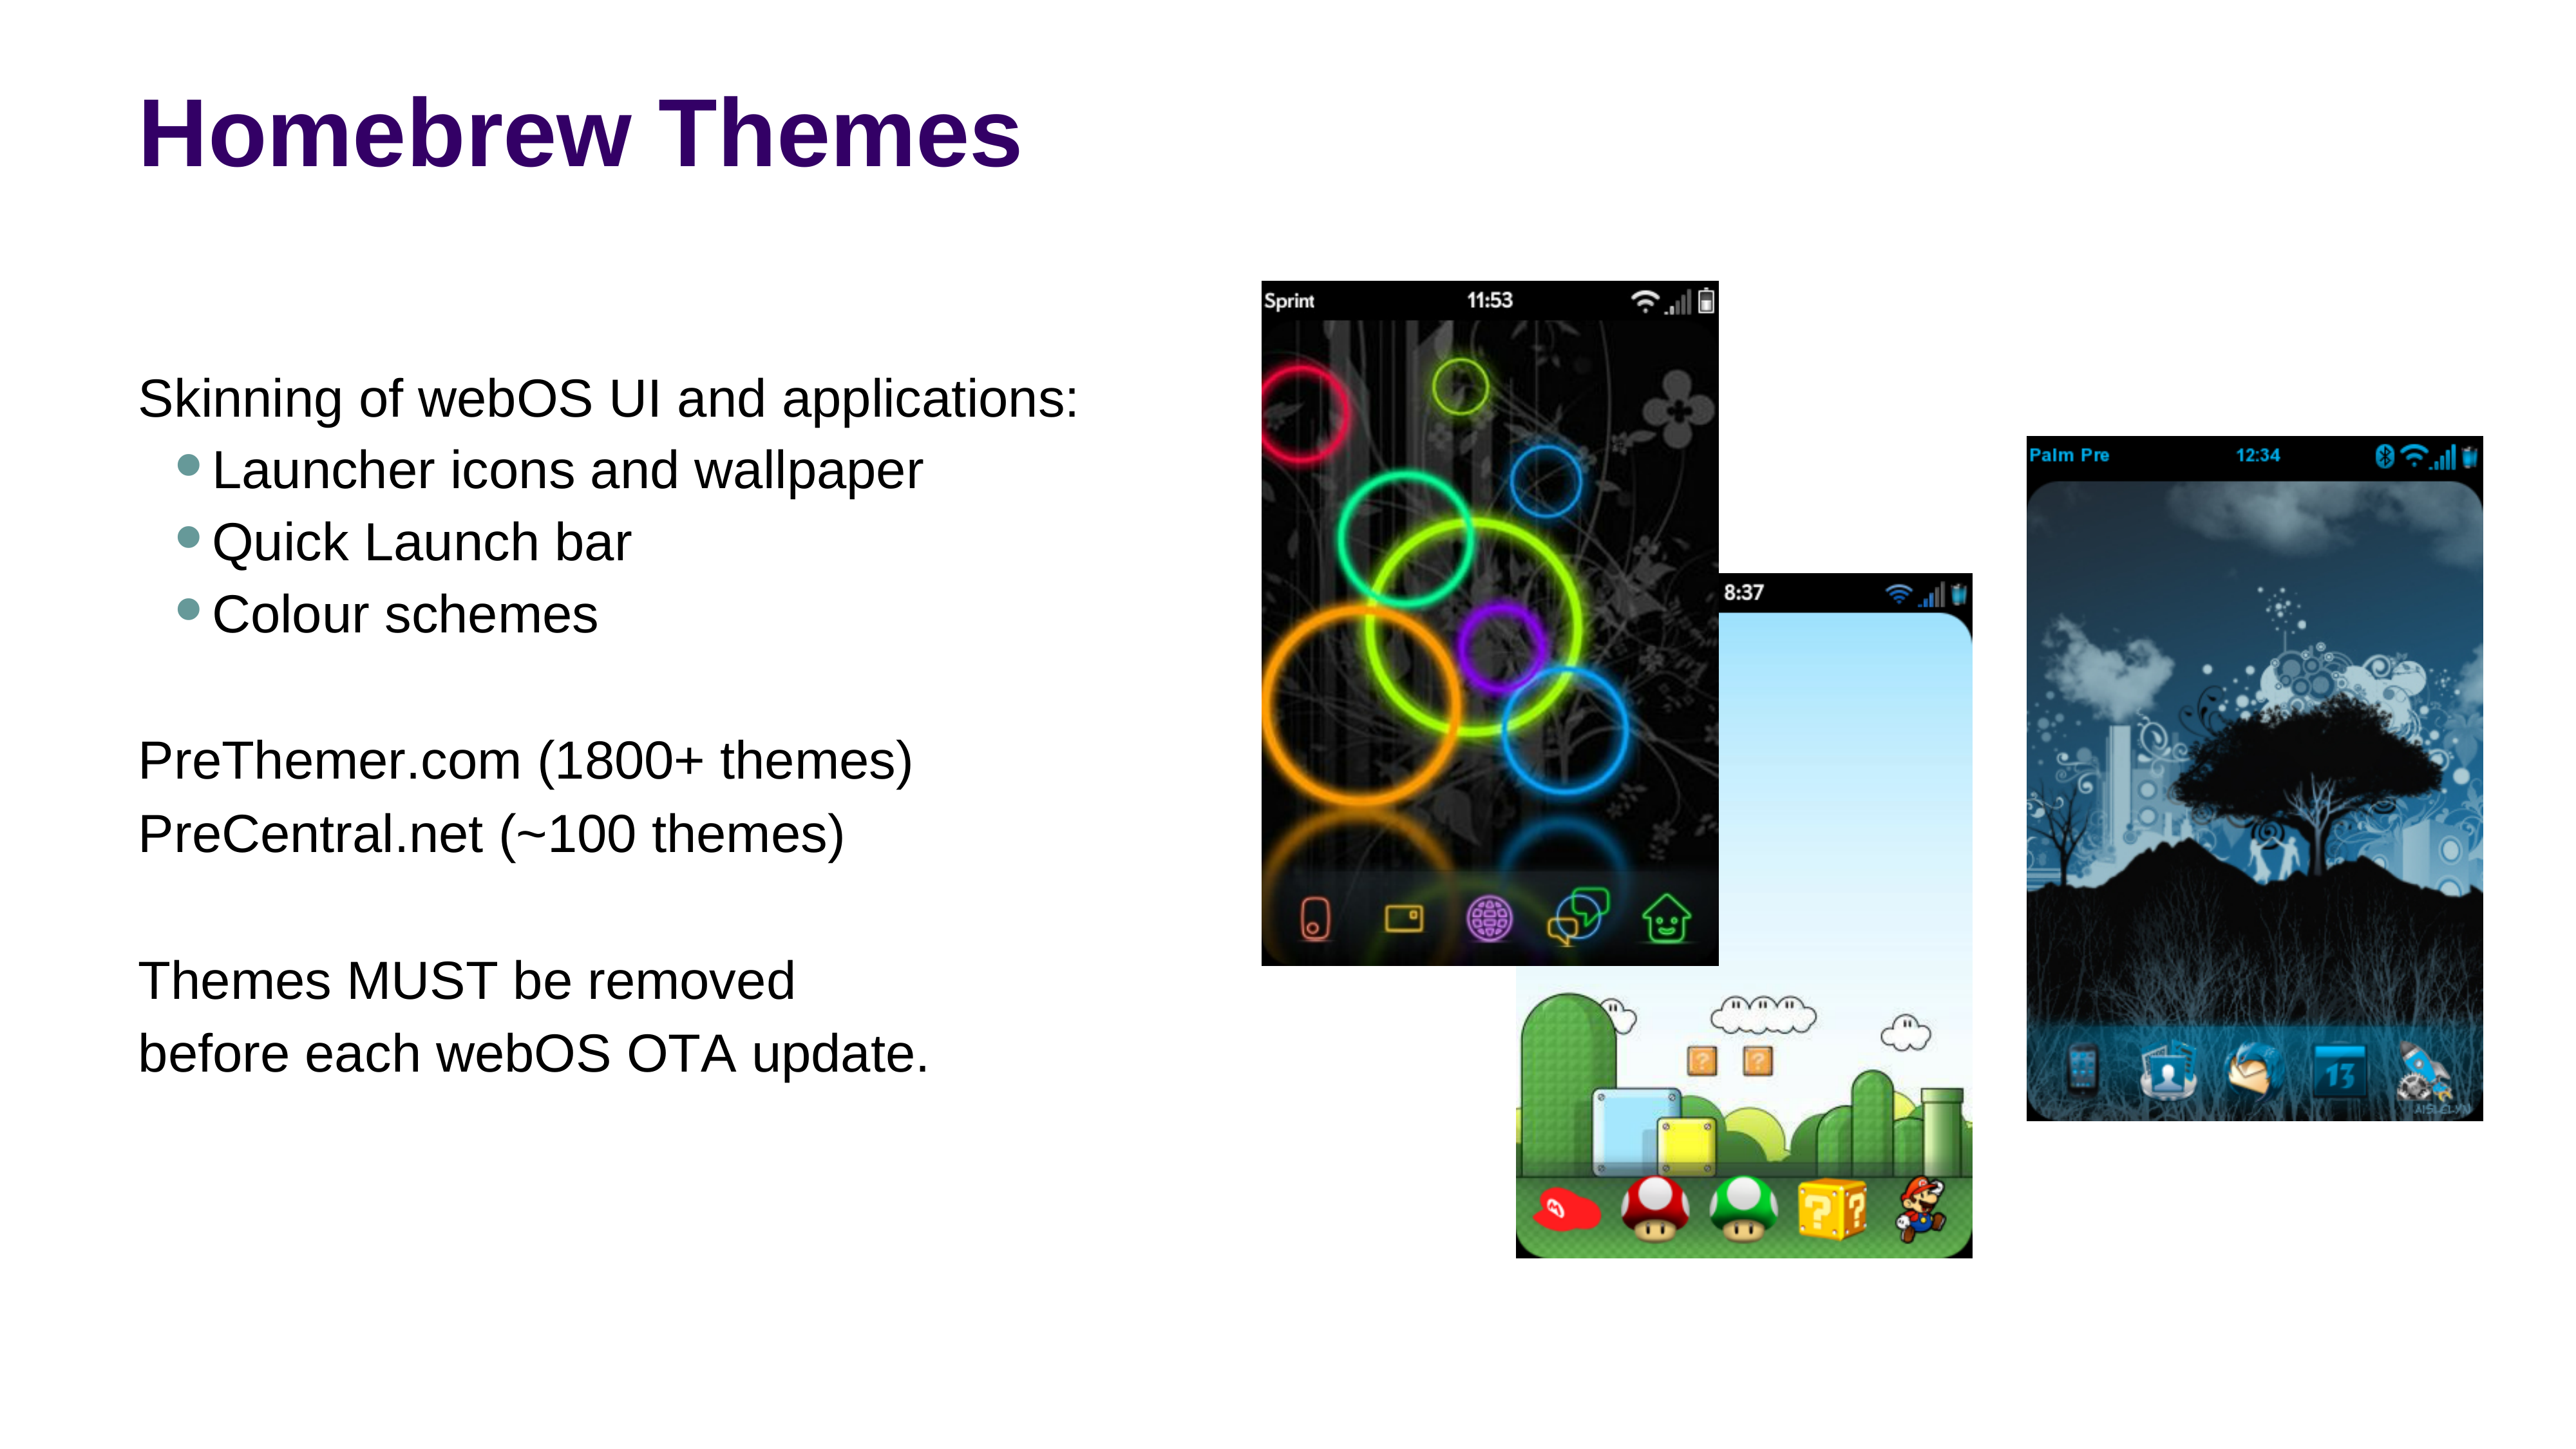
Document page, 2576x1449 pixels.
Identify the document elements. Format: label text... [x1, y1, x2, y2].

title Homebrew Themes [128, 26, 2120, 300]
picture [1262, 281, 1973, 1258]
list Skinning of webOS UI and applications: Launcher icons and wallpaper Quick Launch bar Colour schemes PreThemer.com (1800+ themes) PreCentral.net (~100 themes) Themes MUST be removed before each webOS OTA update. [128, 363, 2447, 1340]
picture [2027, 436, 2483, 1121]
